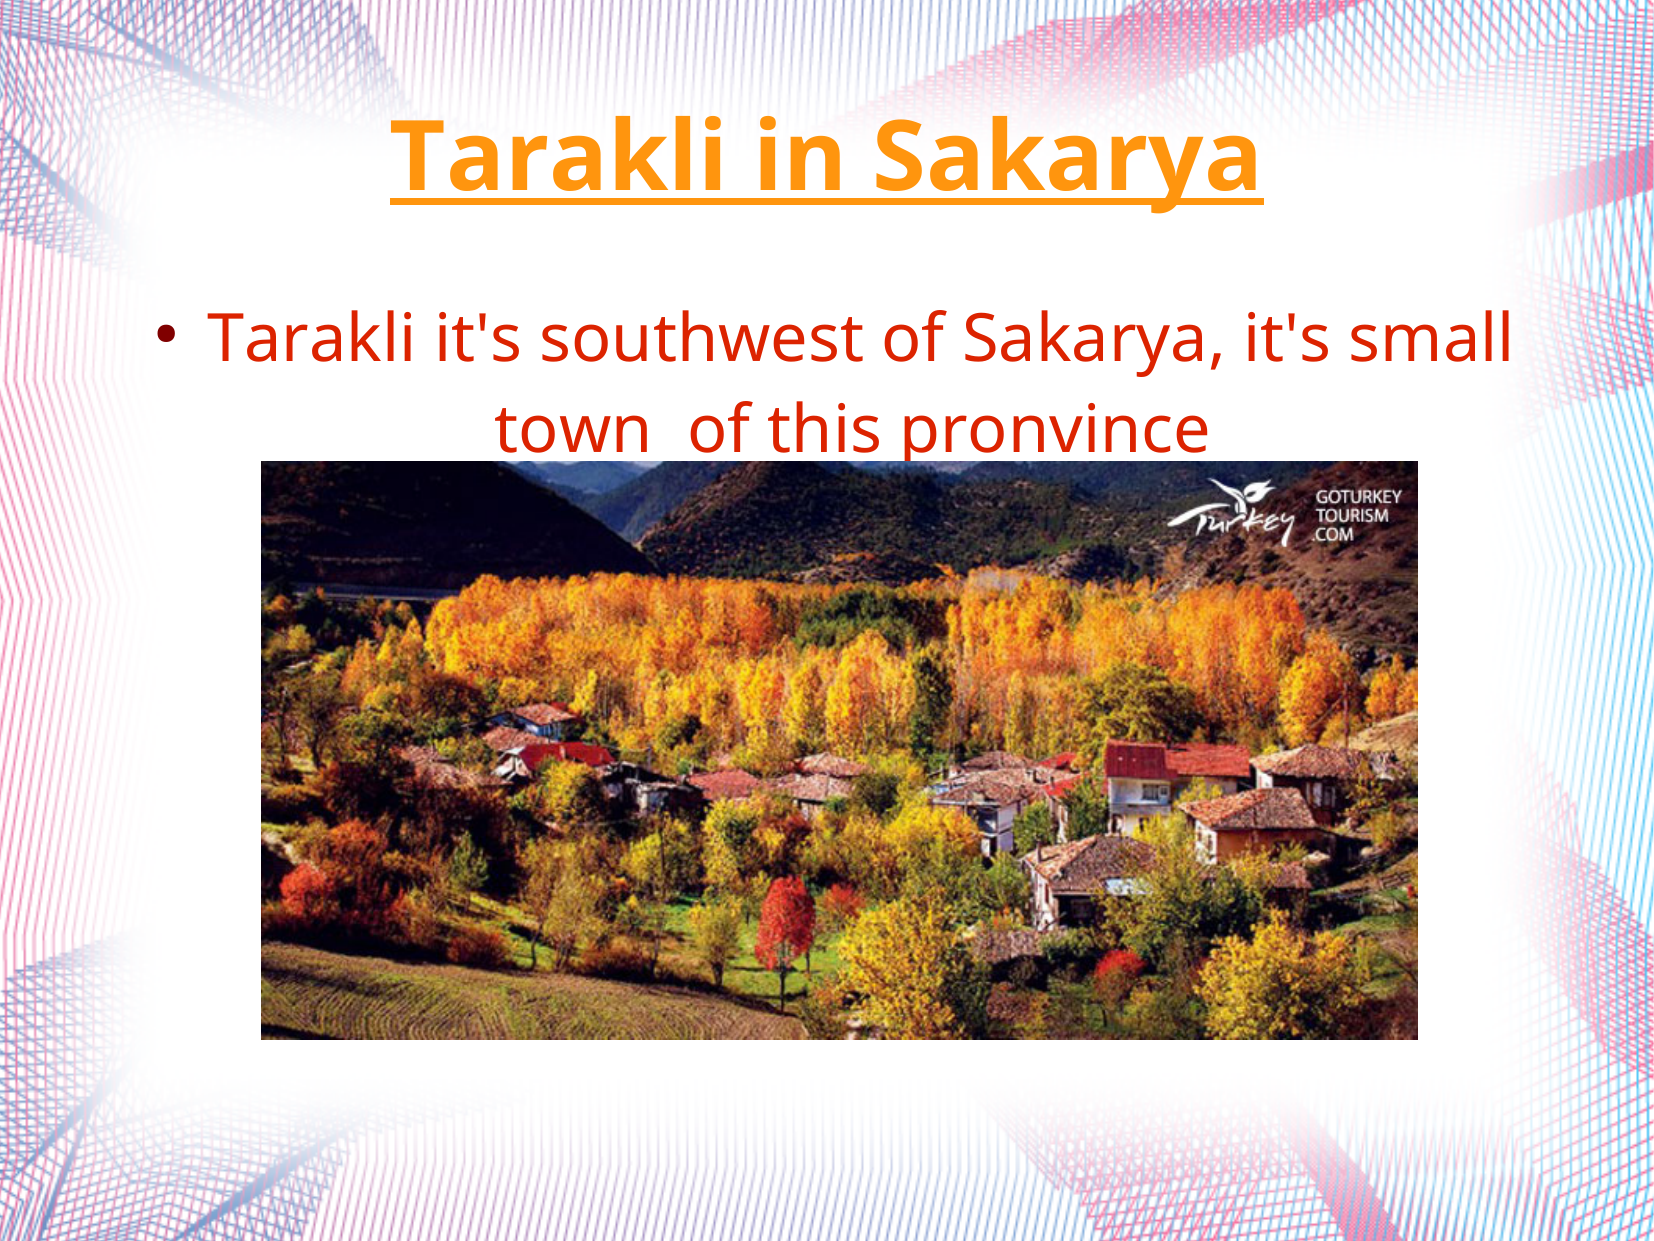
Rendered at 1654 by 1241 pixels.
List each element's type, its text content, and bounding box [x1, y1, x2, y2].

title Tarakli in Sakarya [82, 49, 1571, 257]
list Tarakli it's southwest of Sakarya, it's small town of this pronvince [82, 290, 1571, 1109]
picture [0, 0, 1654, 1241]
